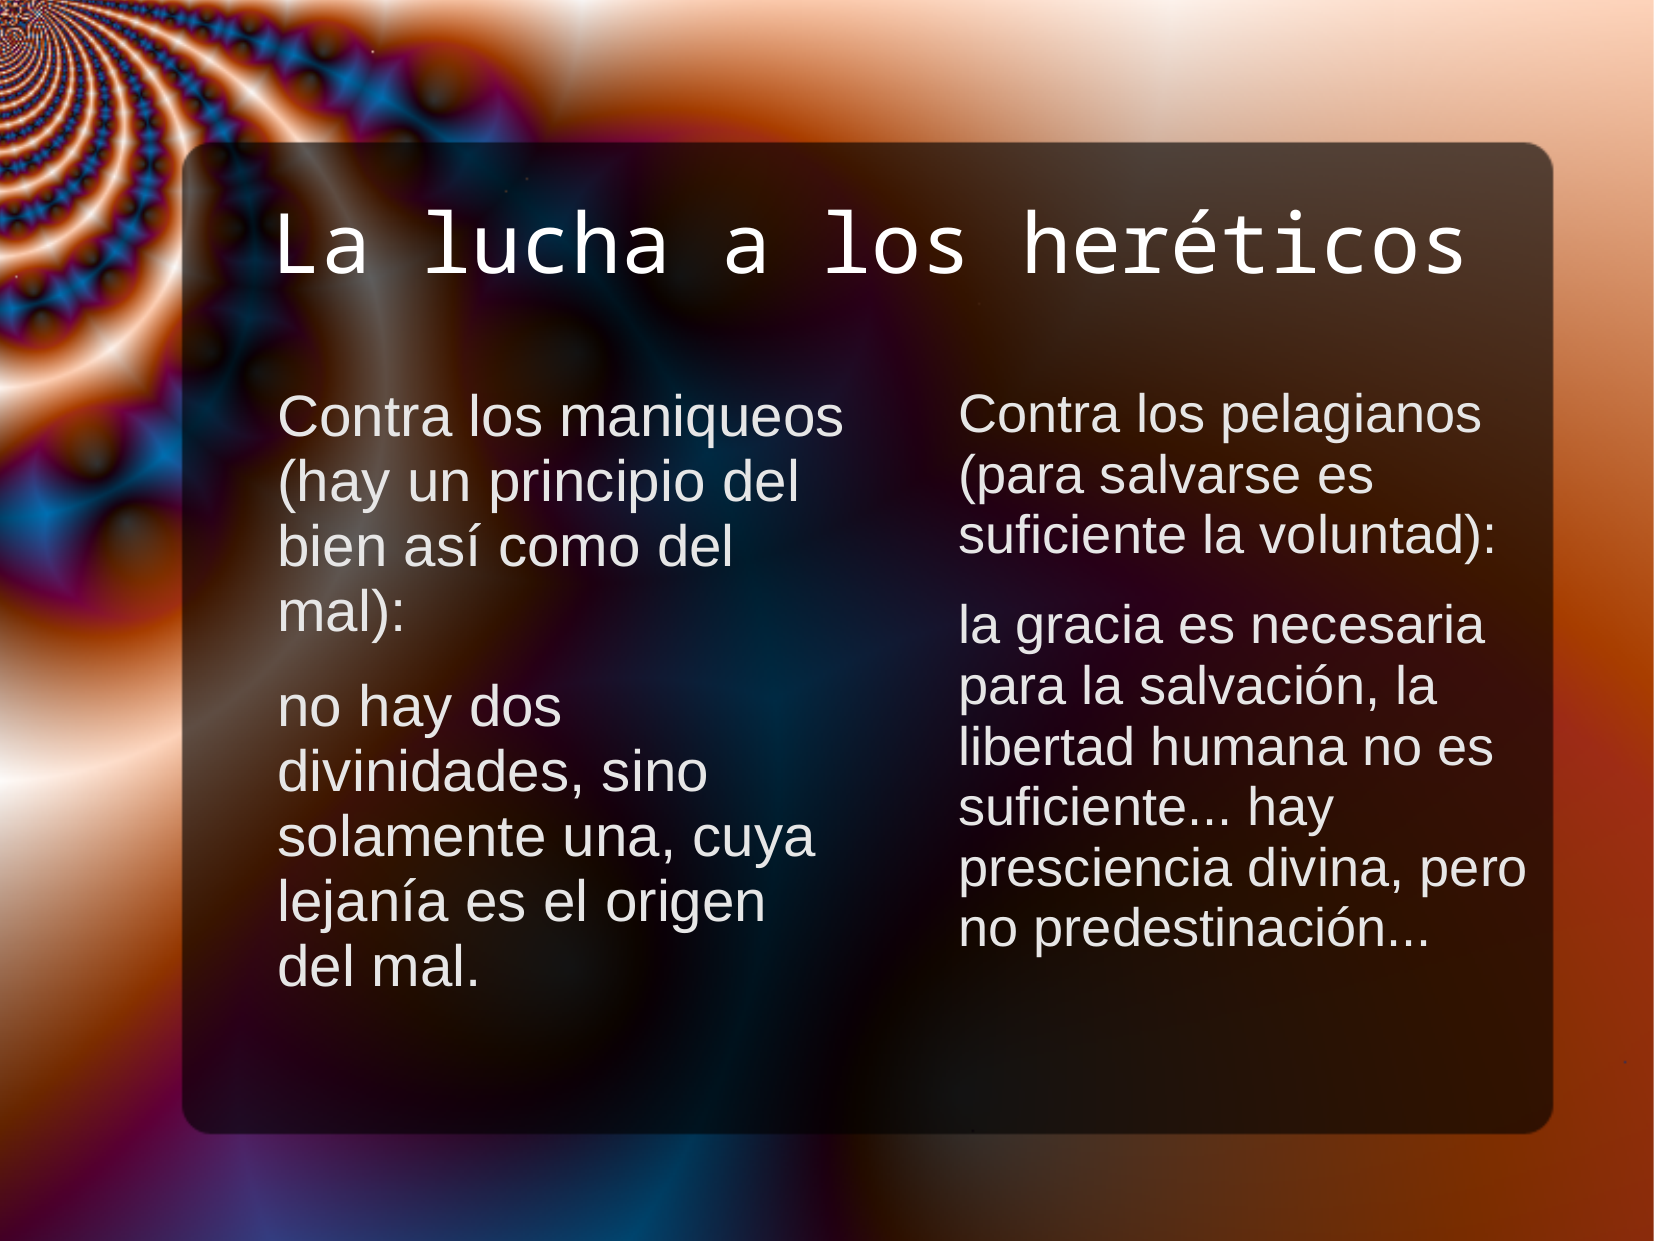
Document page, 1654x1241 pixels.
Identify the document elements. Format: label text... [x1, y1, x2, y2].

list Contra los maniqueos (hay un principio del bien así como del mal): no hay dos divinidades, sino solamente una, cuya lejanía es el origen del mal. [206, 383, 856, 1109]
picture [0, 0, 1654, 1241]
title La lucha a los heréticos [206, 156, 1536, 325]
list Contra los pelagianos (para salvarse es suficiente la voluntad): la gracia es necesaria para la salvación, la libertad humana no es suficiente... hay presciencia divina, pero no predestinación... [887, 383, 1536, 1109]
